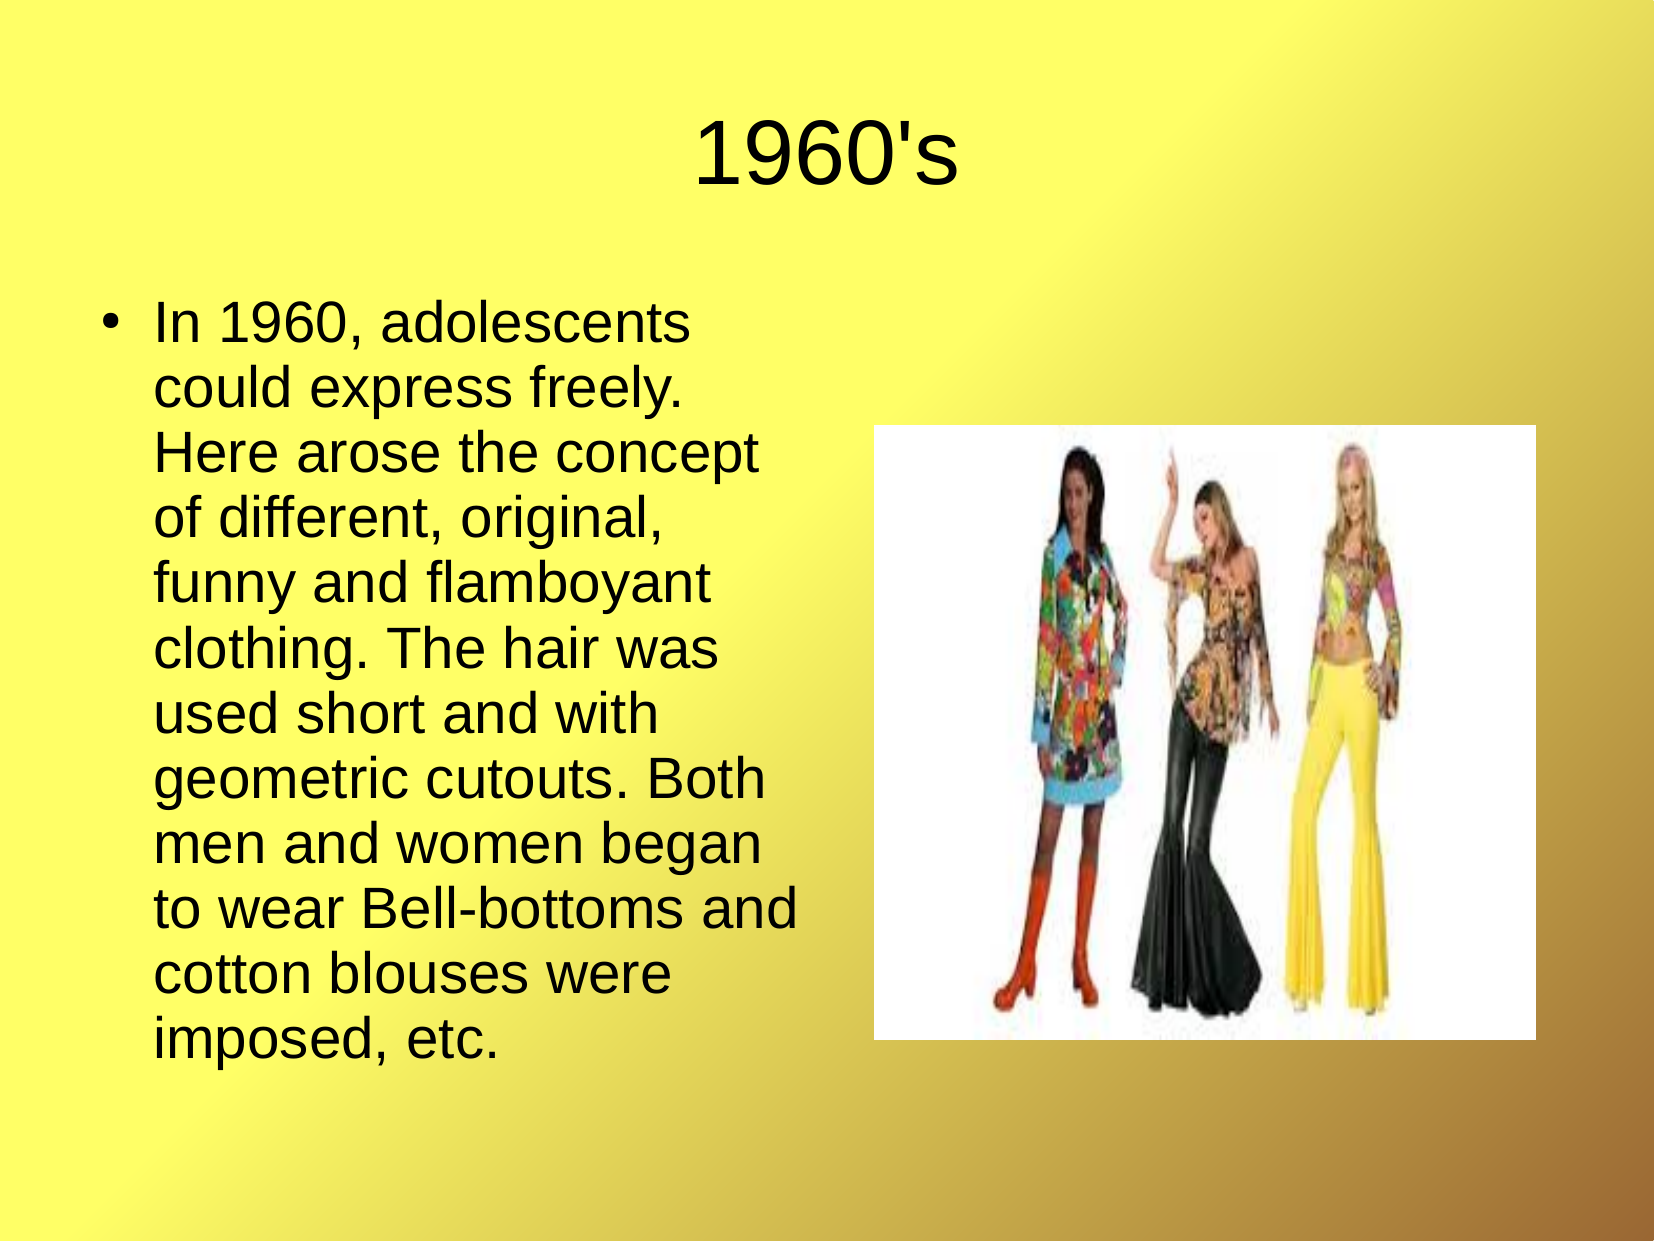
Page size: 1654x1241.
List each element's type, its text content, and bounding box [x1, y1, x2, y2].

title 1960's [82, 49, 1571, 257]
list In 1960, adolescents could express freely. Here arose the concept of different, original, funny and flamboyant clothing. The hair was used short and with geometric cutouts. Both men and women began to wear Bell-bottoms and cotton blouses were imposed, etc. [82, 290, 809, 1109]
picture [874, 425, 1536, 1040]
